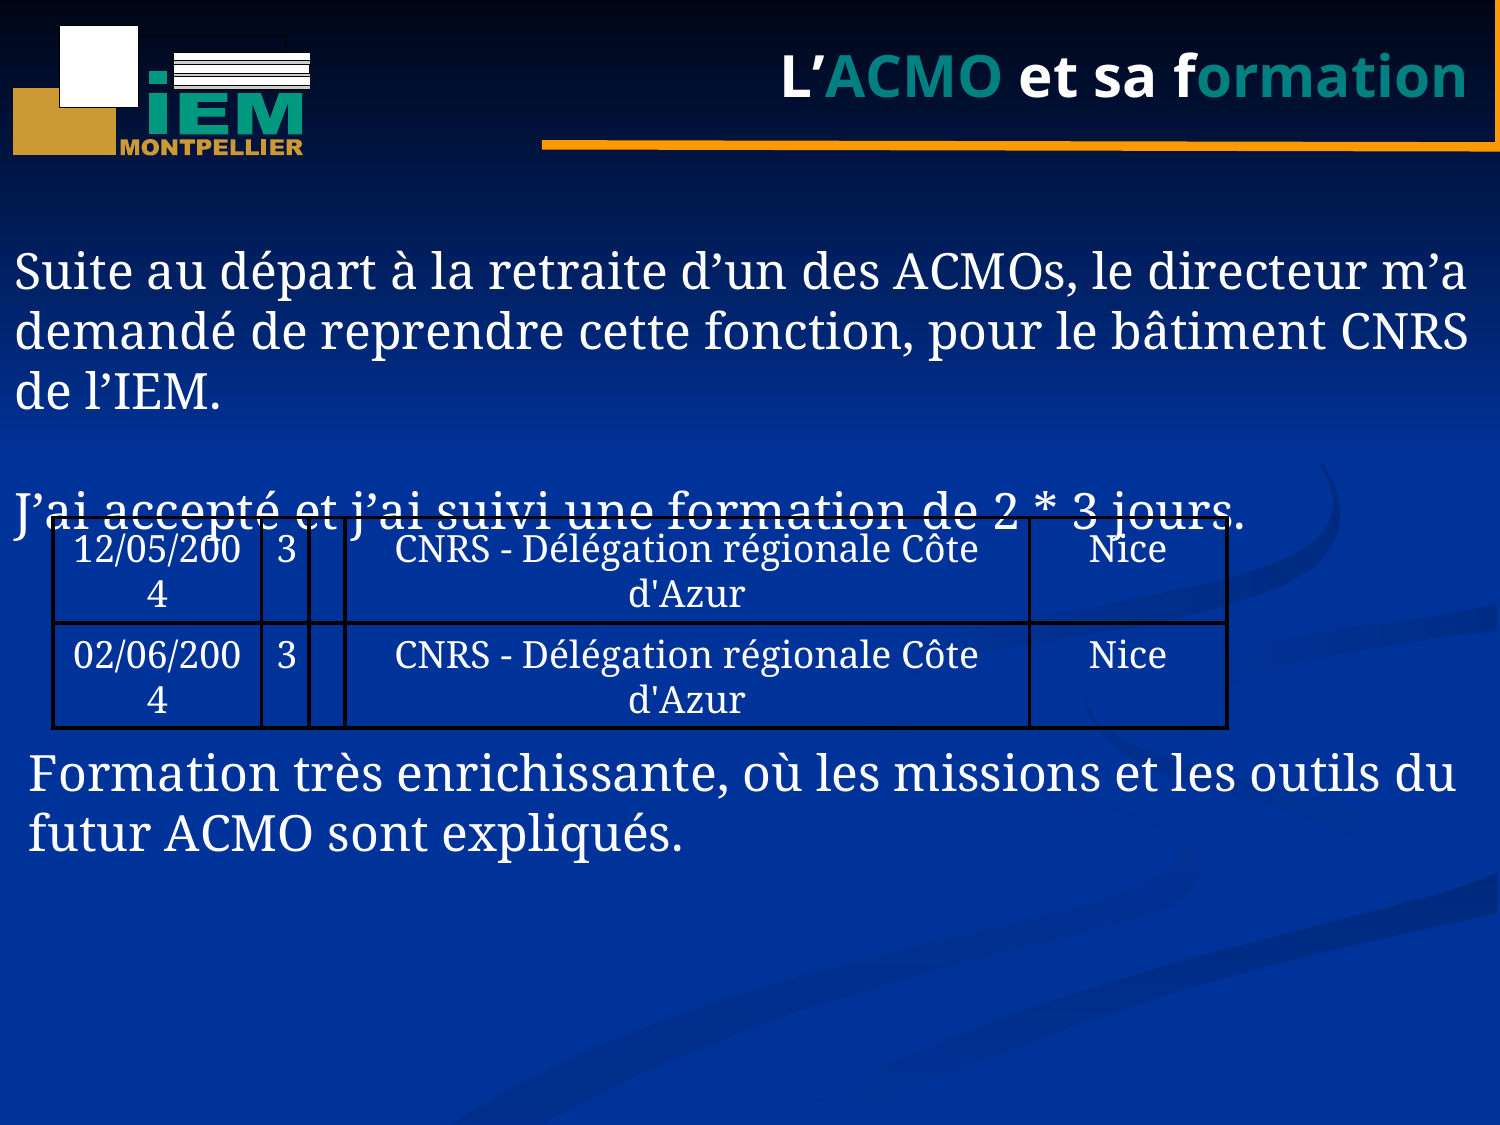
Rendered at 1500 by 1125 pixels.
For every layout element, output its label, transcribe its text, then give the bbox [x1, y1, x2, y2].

text_box Suite au départ à la retraite d’un des ACMOs, le directeur m’a demandé de reprendre cette fonction, pour le bâtiment CNRS de l’IEM. J’ai accepté et j’ai suivi une formation de 2 * 3 jours. [0, 231, 1500, 668]
table_header 3 [263, 519, 307, 621]
text_box Formation très enrichissante, où les missions et les outils du futur ACMO sont expliqués. [14, 733, 1500, 869]
table_cell 3 [263, 625, 307, 726]
table_header Nice [1031, 519, 1225, 621]
text_box L’ACMO et sa formation [764, 31, 1484, 117]
picture [12, 24, 310, 156]
table_cell [311, 625, 343, 726]
table_cell CNRS - Délégation régionale Côte d'Azur [347, 625, 1028, 726]
table_cell Nice [1031, 625, 1225, 726]
table_header [311, 519, 343, 621]
table_header CNRS - Délégation régionale Côte d'Azur [347, 519, 1028, 621]
table_header 12/05/2004 [55, 519, 260, 621]
table_cell 02/06/2004 [55, 625, 260, 726]
